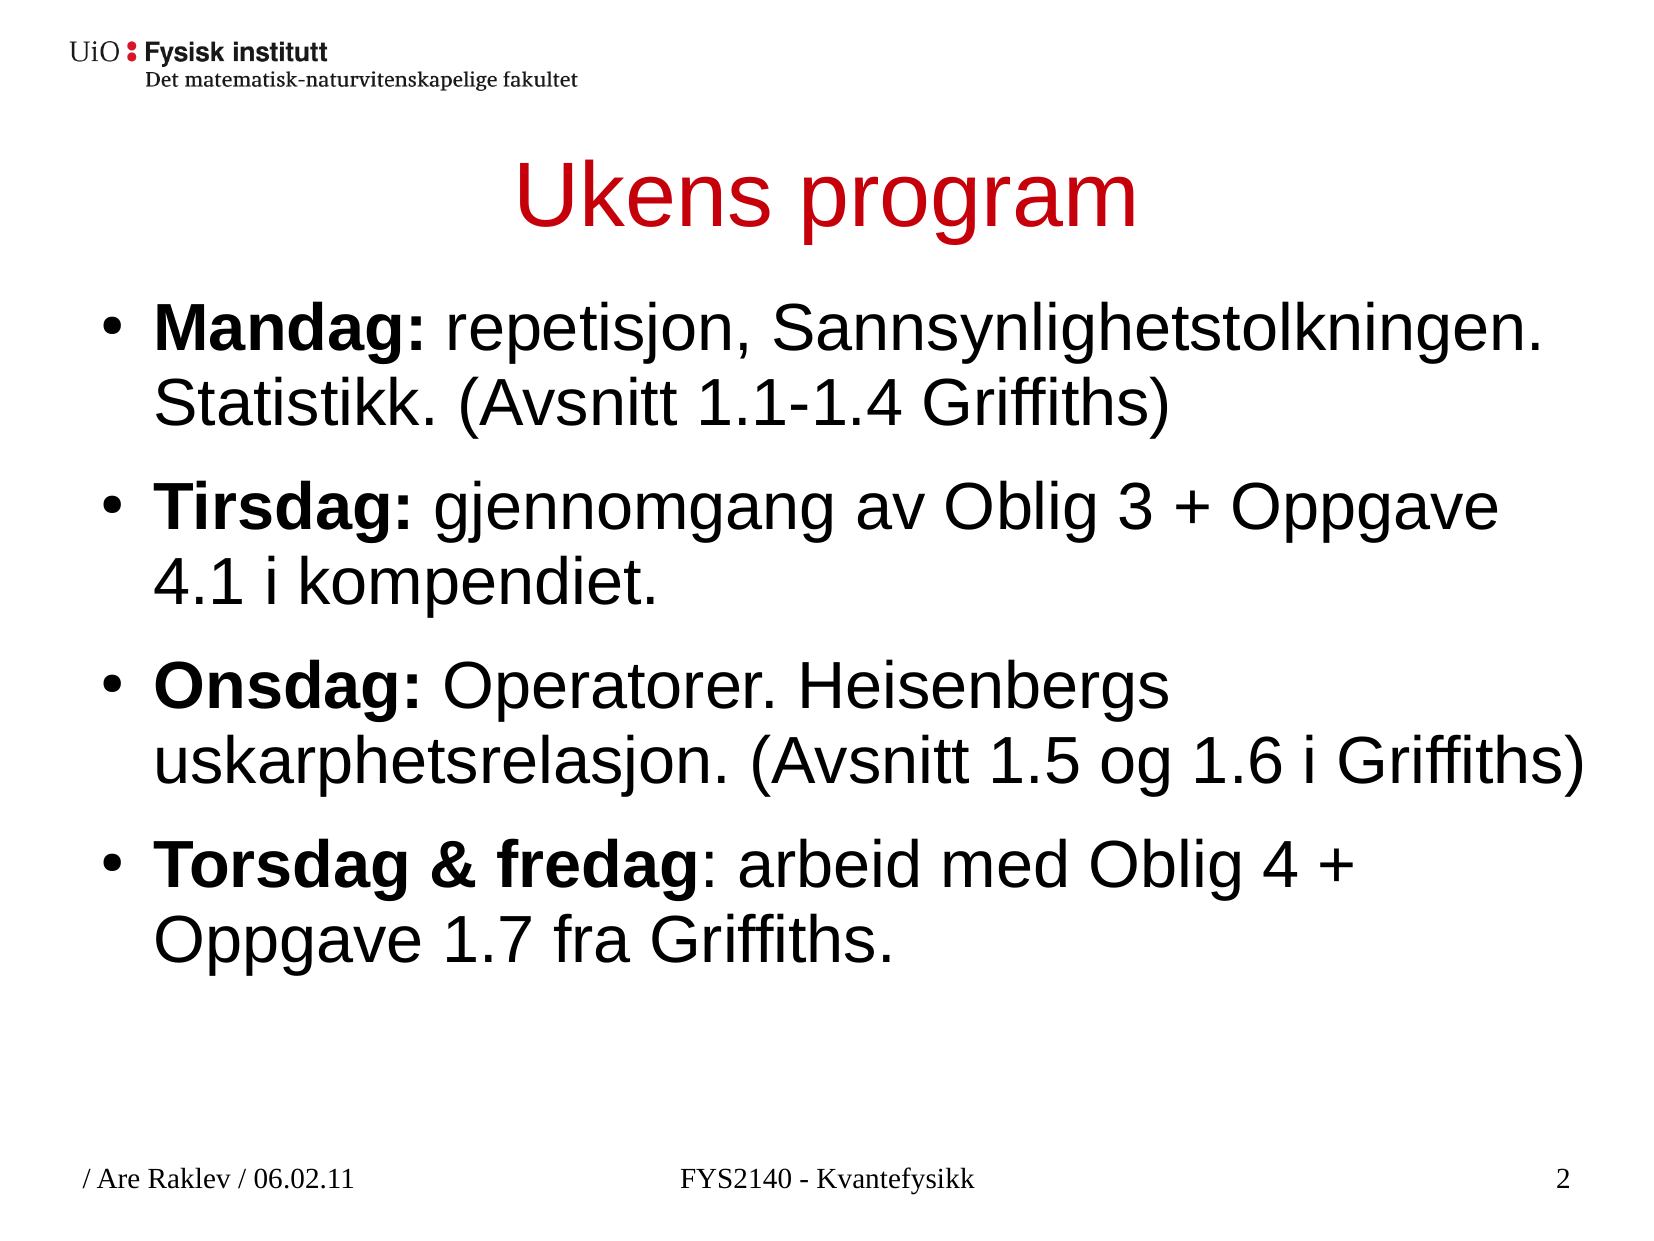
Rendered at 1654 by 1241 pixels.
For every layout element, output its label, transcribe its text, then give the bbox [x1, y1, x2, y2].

picture [68, 37, 581, 93]
title Ukens program [82, 90, 1571, 290]
list Mandag: repetisjon, Sannsynlighetstolkningen. Statistikk. (Avsnitt 1.1-1.4 Griffiths) Tirsdag: gjennomgang av Oblig 3 + Oppgave 4.1 i kompendiet. Onsdag: Operatorer. Heisenbergs uskarphetsrelasjon. (Avsnitt 1.5 og 1.6 i Griffiths) Torsdag & fredag: arbeid med Oblig 4 + Oppgave 1.7 fra Griffiths. [82, 290, 1613, 1094]
